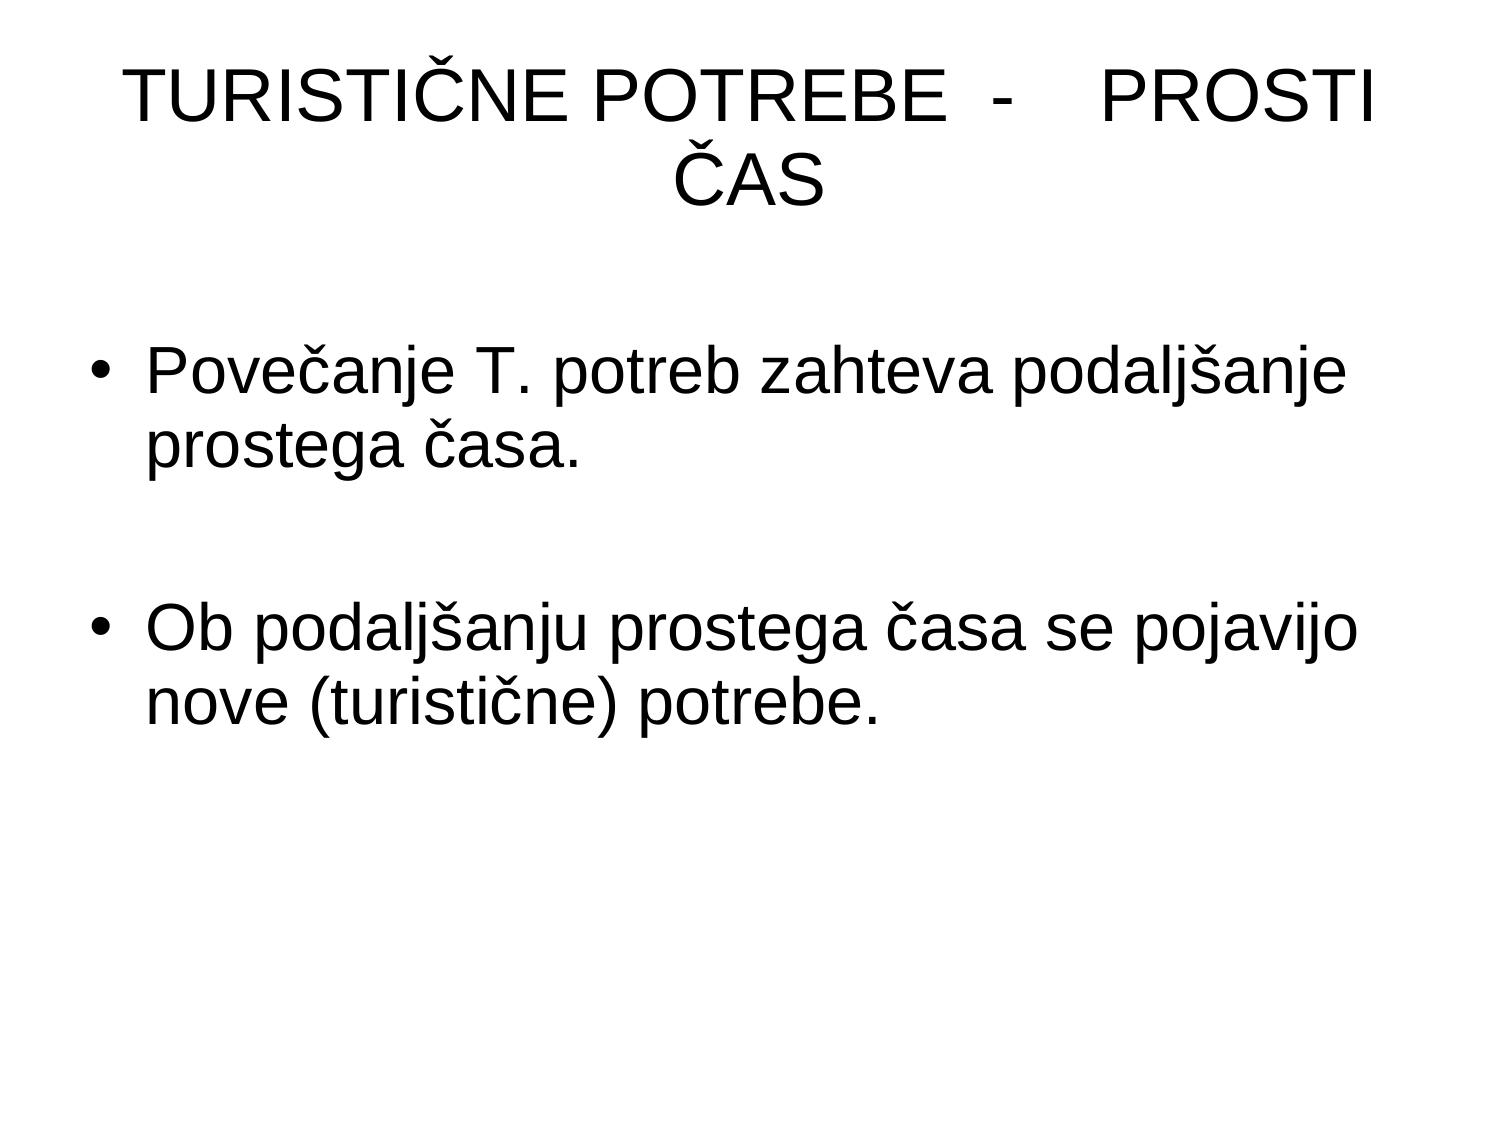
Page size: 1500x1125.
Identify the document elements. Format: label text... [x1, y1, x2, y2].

list Povečanje T. potreb zahteva podaljšanje prostega časa. Ob podaljšanju prostega časa se pojavijo nove (turistične) potrebe. [75, 326, 1425, 1005]
title TURISTIČNE POTREBE - PROSTI ČAS [75, 21, 1425, 257]
